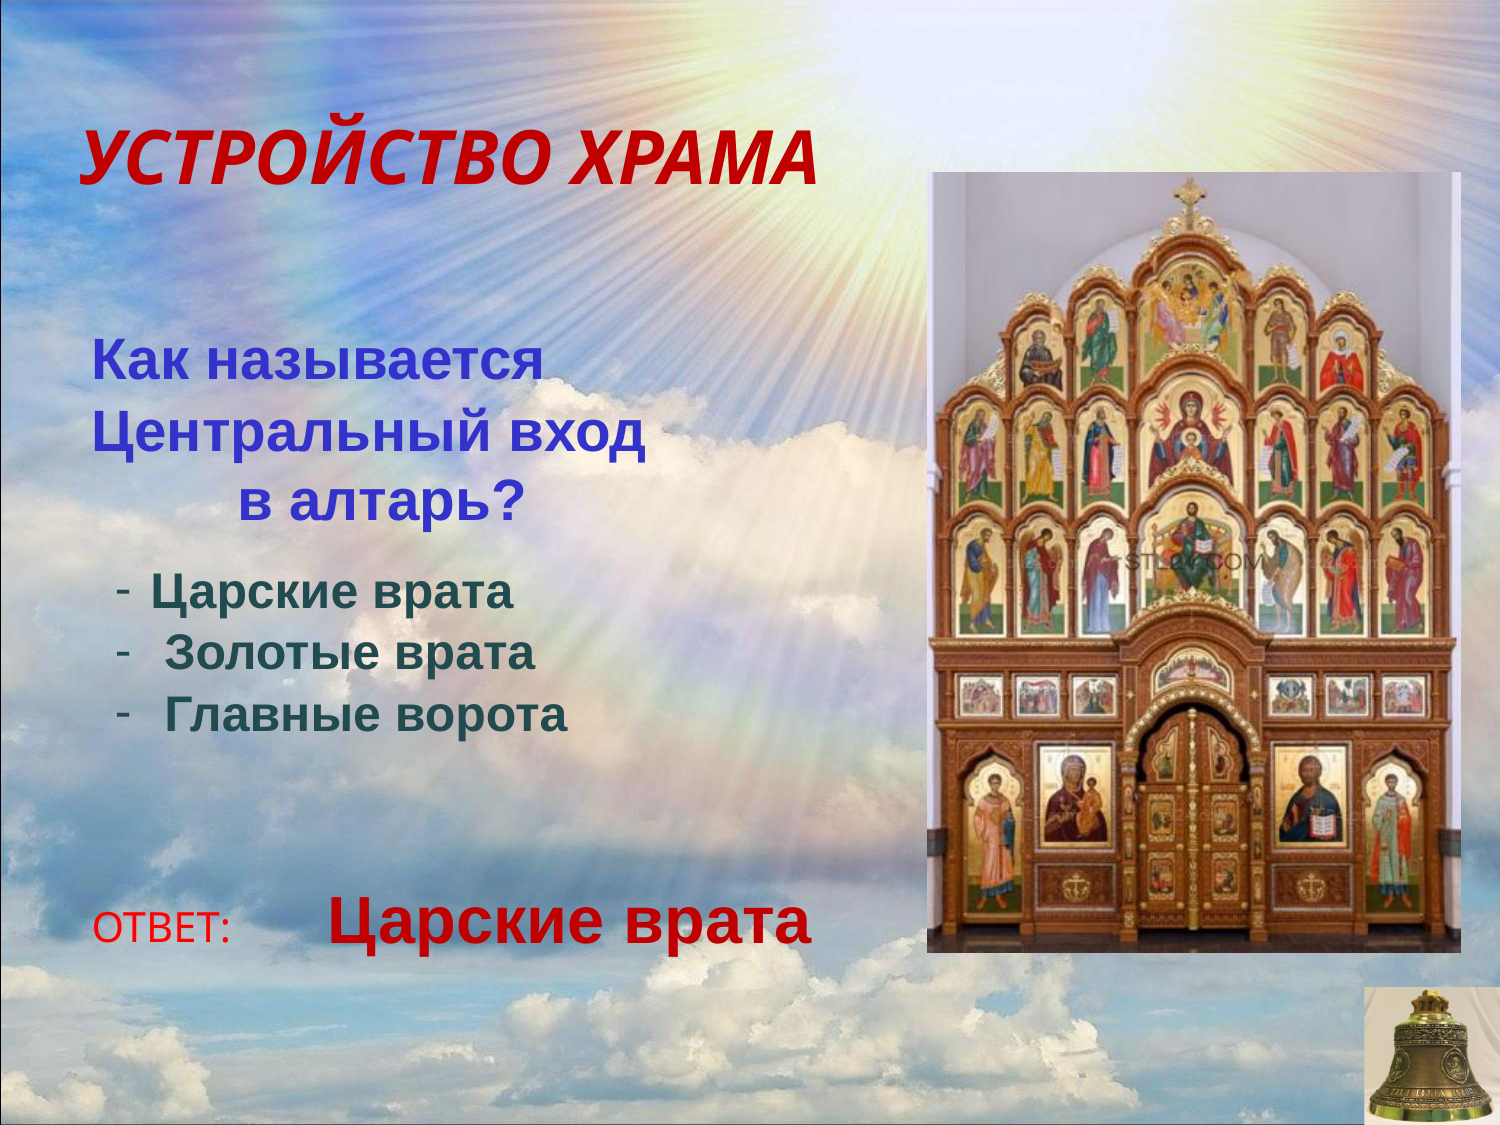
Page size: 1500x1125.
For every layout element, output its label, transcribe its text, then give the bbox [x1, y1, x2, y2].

text_box Царские врата Золотые врата Главные ворота [100, 550, 851, 750]
text_box ОТВЕТ: [76, 893, 312, 959]
text_box Как называется Центральный вход в алтарь? [76, 267, 715, 540]
text_box УСТРОЙСТВО ХРАМА [64, 101, 927, 207]
text_box Царские врата [312, 869, 904, 965]
picture [0, 0, 1500, 1125]
